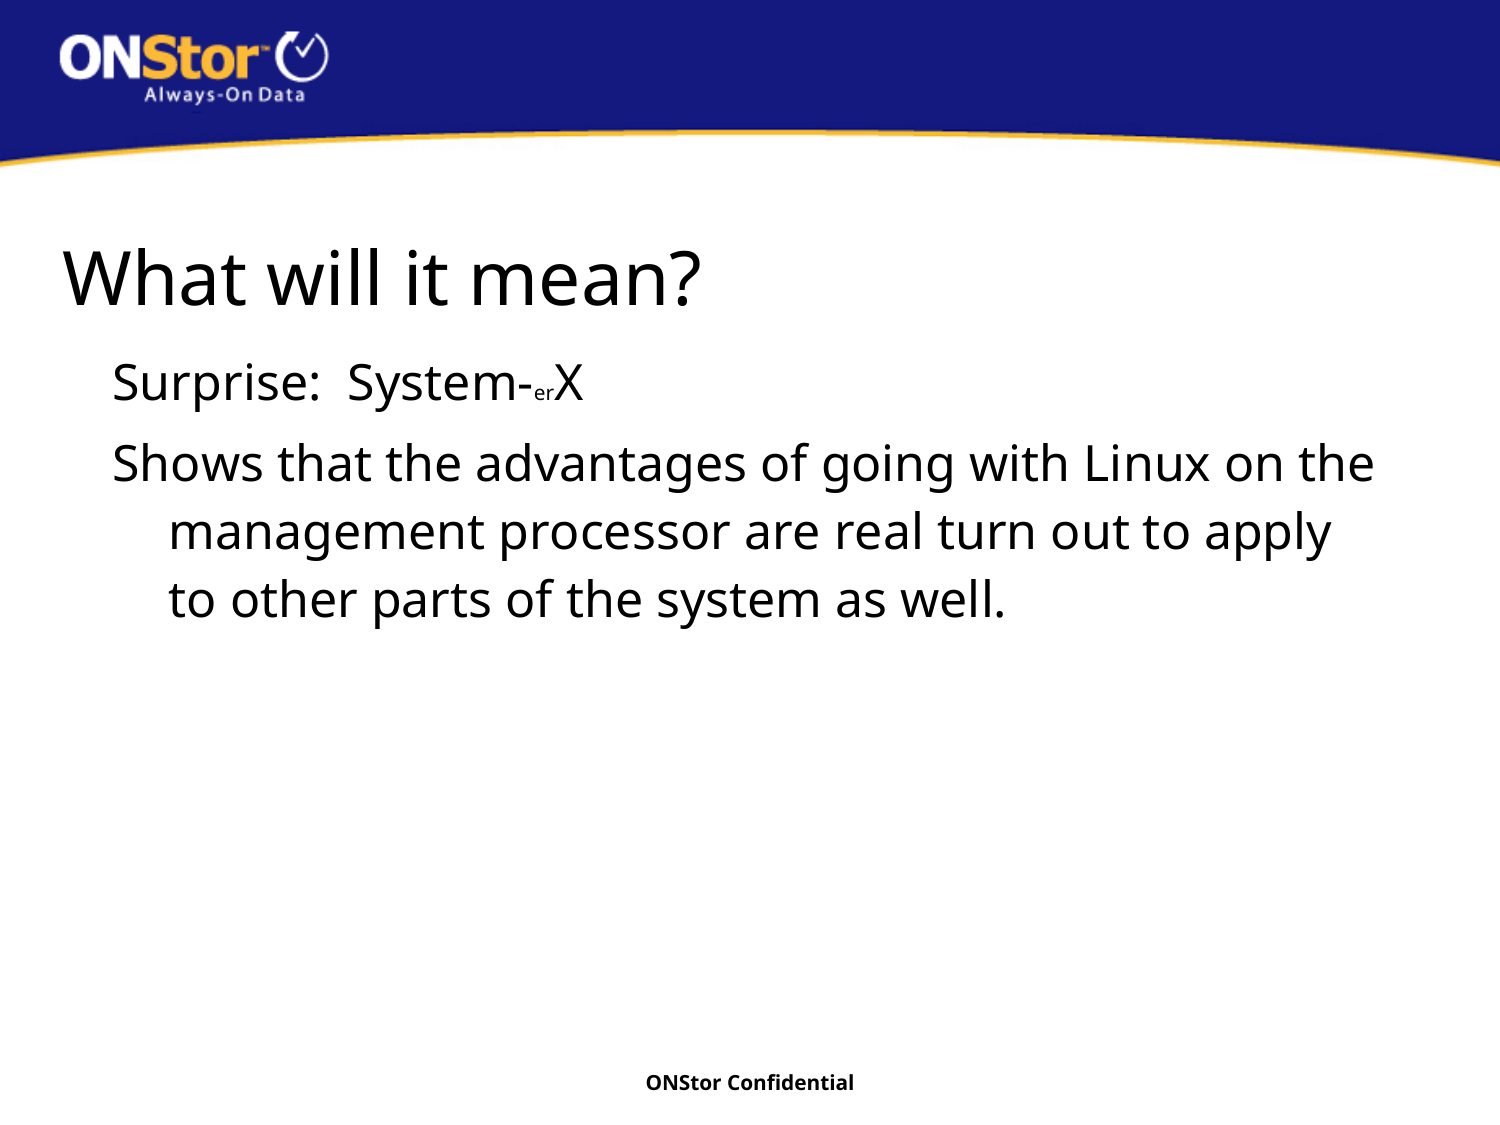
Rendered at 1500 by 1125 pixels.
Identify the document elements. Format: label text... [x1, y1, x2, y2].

title What will it mean? [62, 182, 1338, 370]
list Surprise: System-erX Shows that the advantages of going with Linux on the management processor are real turn out to apply to other parts of the system as well. [112, 347, 1388, 948]
